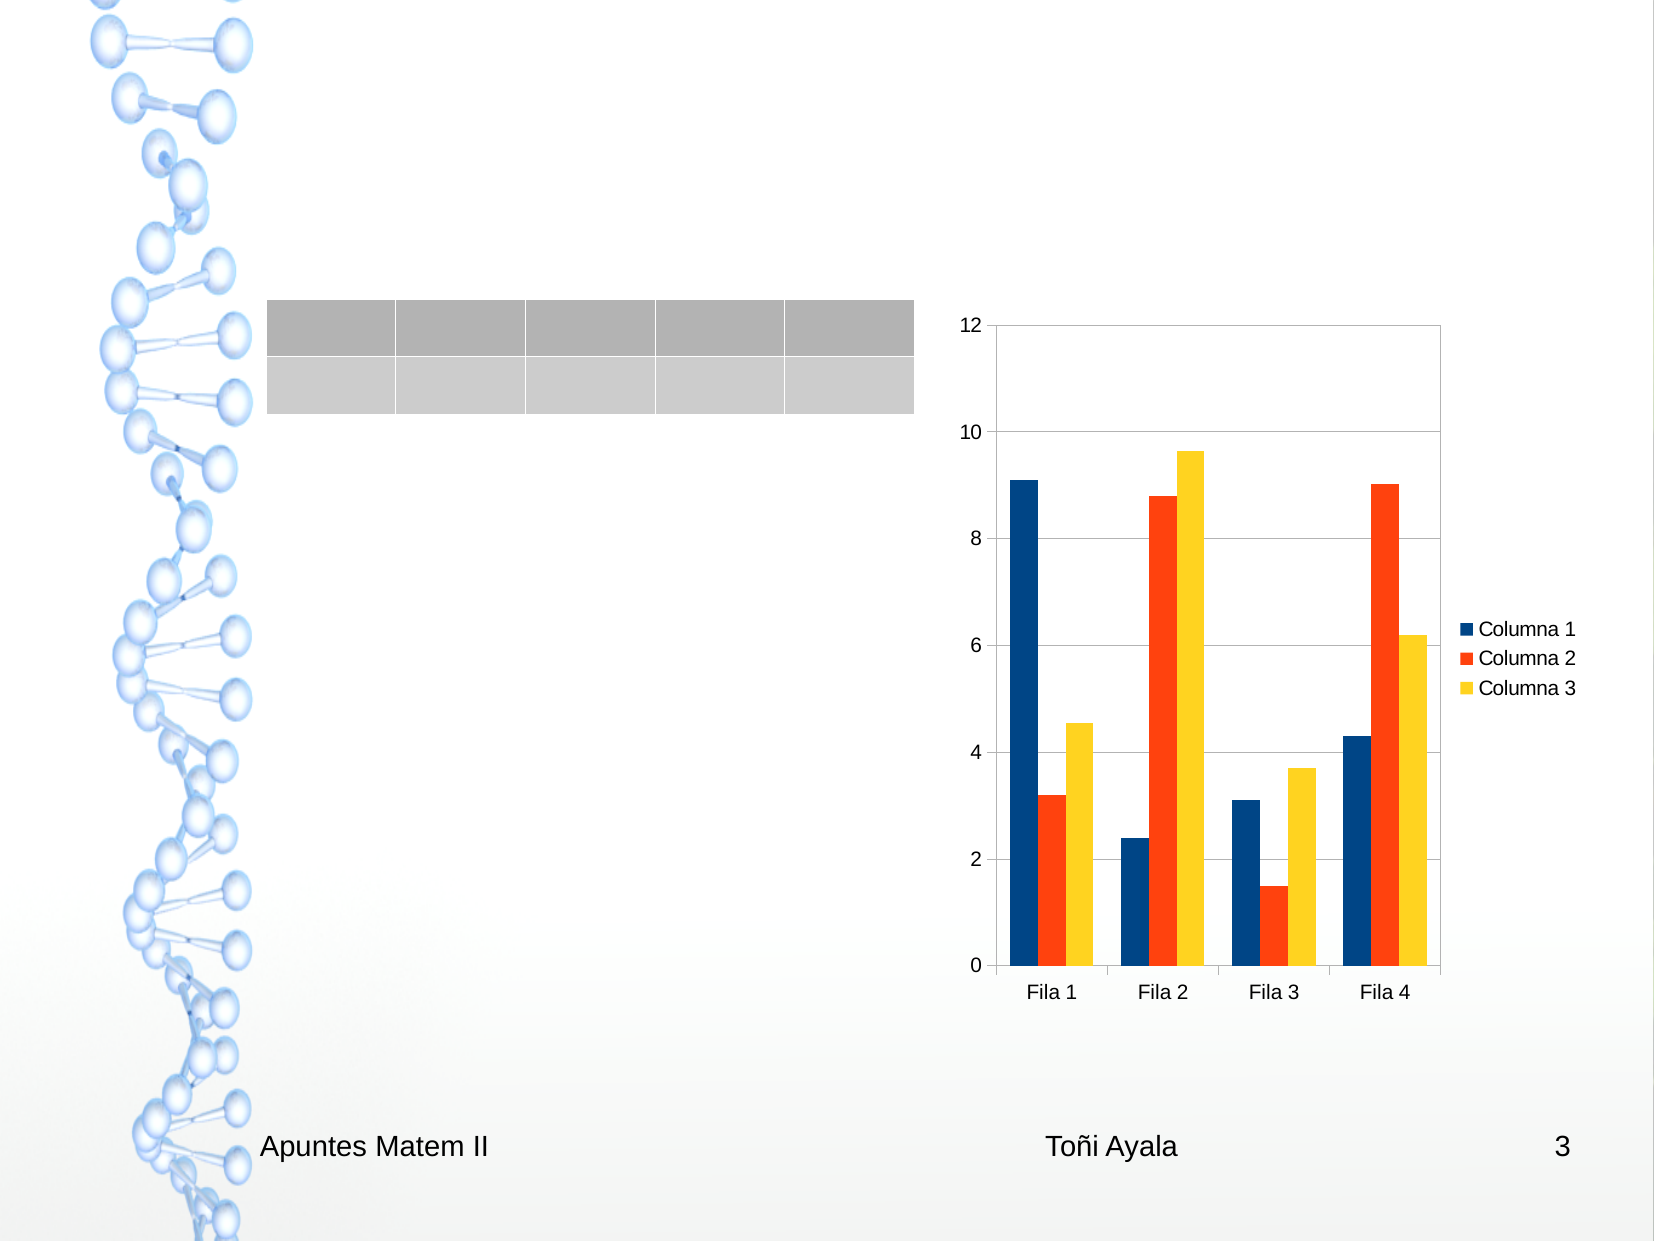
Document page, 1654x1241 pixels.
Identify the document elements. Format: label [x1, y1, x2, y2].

table_header [267, 300, 395, 356]
picture [0, 0, 1654, 1241]
table_cell [526, 357, 655, 414]
table_cell [396, 357, 525, 414]
chart [946, 299, 1595, 1019]
table_header [396, 300, 525, 356]
table_header [526, 300, 655, 356]
table_cell [267, 357, 395, 414]
table_header [656, 300, 784, 356]
table_header [785, 300, 914, 356]
table_cell [656, 357, 784, 414]
table_cell [785, 357, 914, 414]
